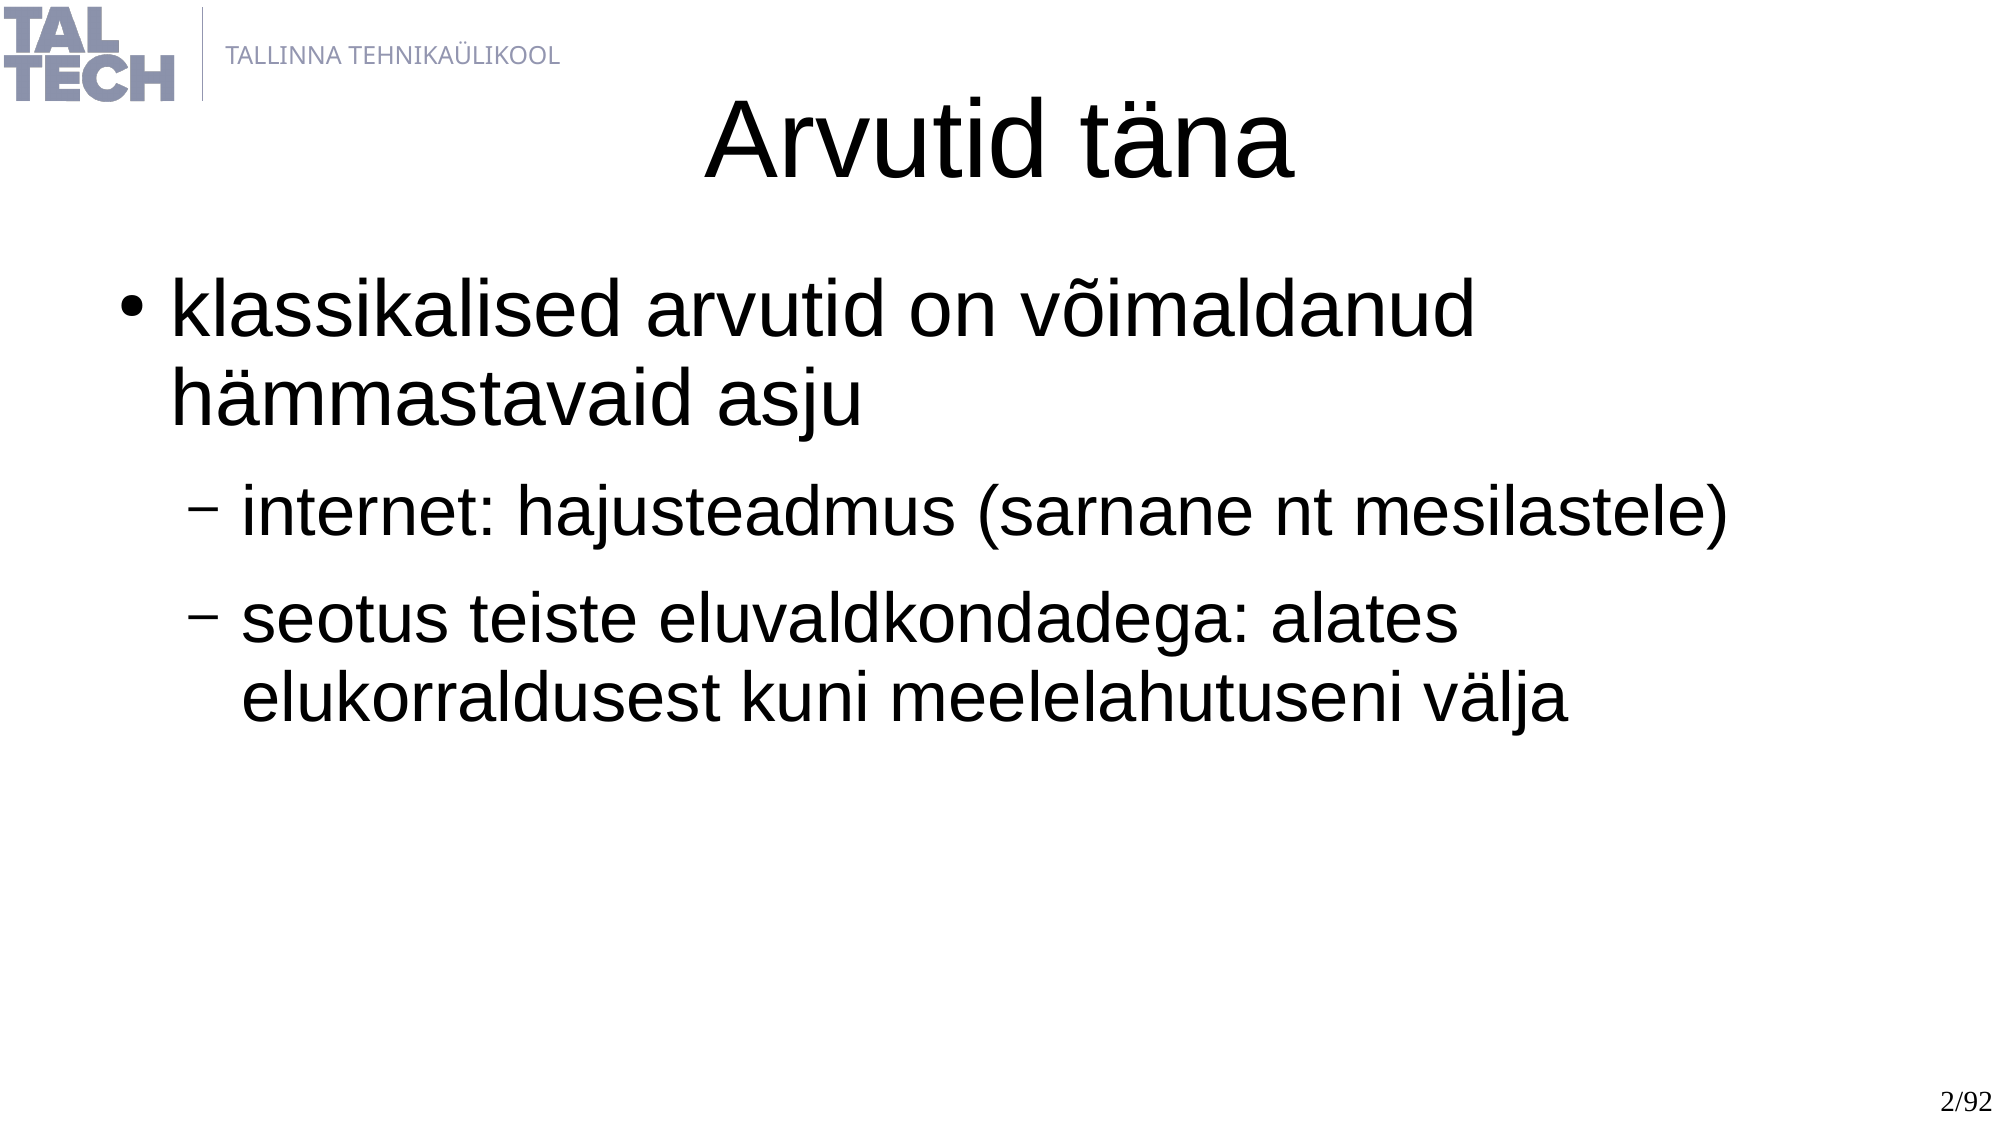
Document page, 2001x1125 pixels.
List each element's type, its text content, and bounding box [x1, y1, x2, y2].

list klassikalised arvutid on võimaldanud hämmastavaid asju internet: hajusteadmus (sarnane nt mesilastele) seotus teiste eluvaldkondadega: alates elukorraldusest kuni meelelahutuseni välja [99, 263, 1901, 957]
title Arvutid täna [99, 44, 1901, 233]
picture [0, 0, 178, 107]
